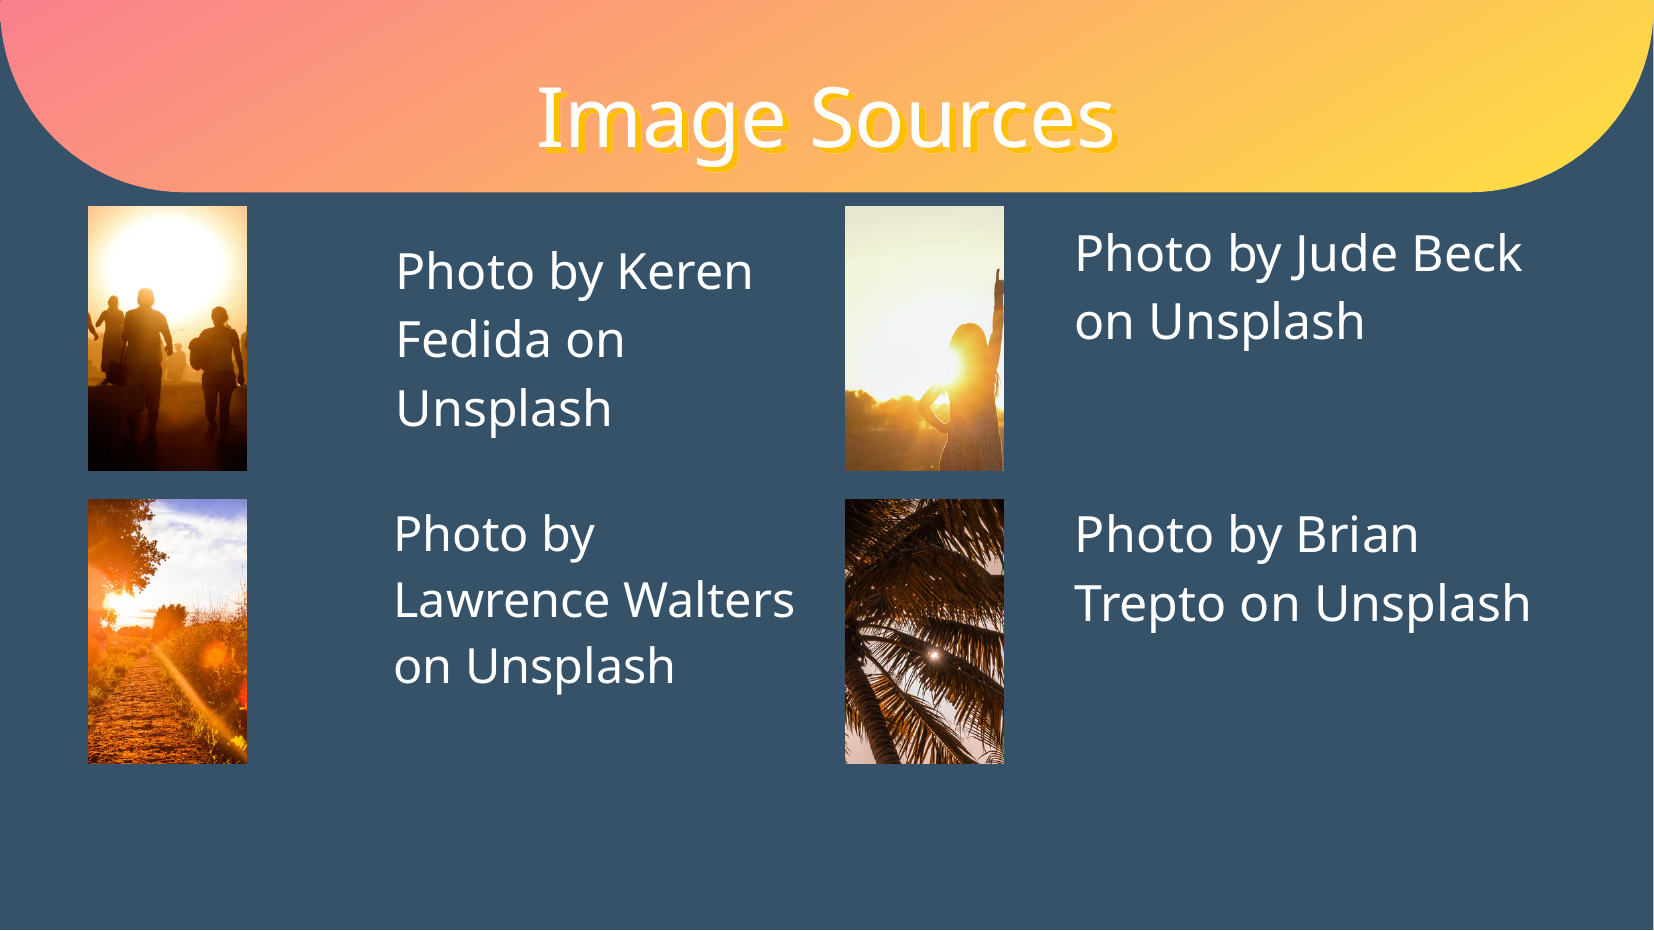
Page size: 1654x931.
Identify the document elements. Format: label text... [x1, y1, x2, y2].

list Photo by Jude Beck on Unsplash [1003, 217, 1572, 475]
title Image Sources [82, 37, 1571, 193]
picture [88, 206, 247, 471]
picture [845, 206, 1004, 471]
picture [845, 499, 1004, 764]
list Photo by Keren Fedida on Unsplash [324, 236, 809, 475]
picture [88, 499, 247, 764]
list Photo by Brian Trepto on Unsplash [1004, 499, 1572, 757]
list Photo by Lawrence Walters on Unsplash [324, 499, 809, 757]
